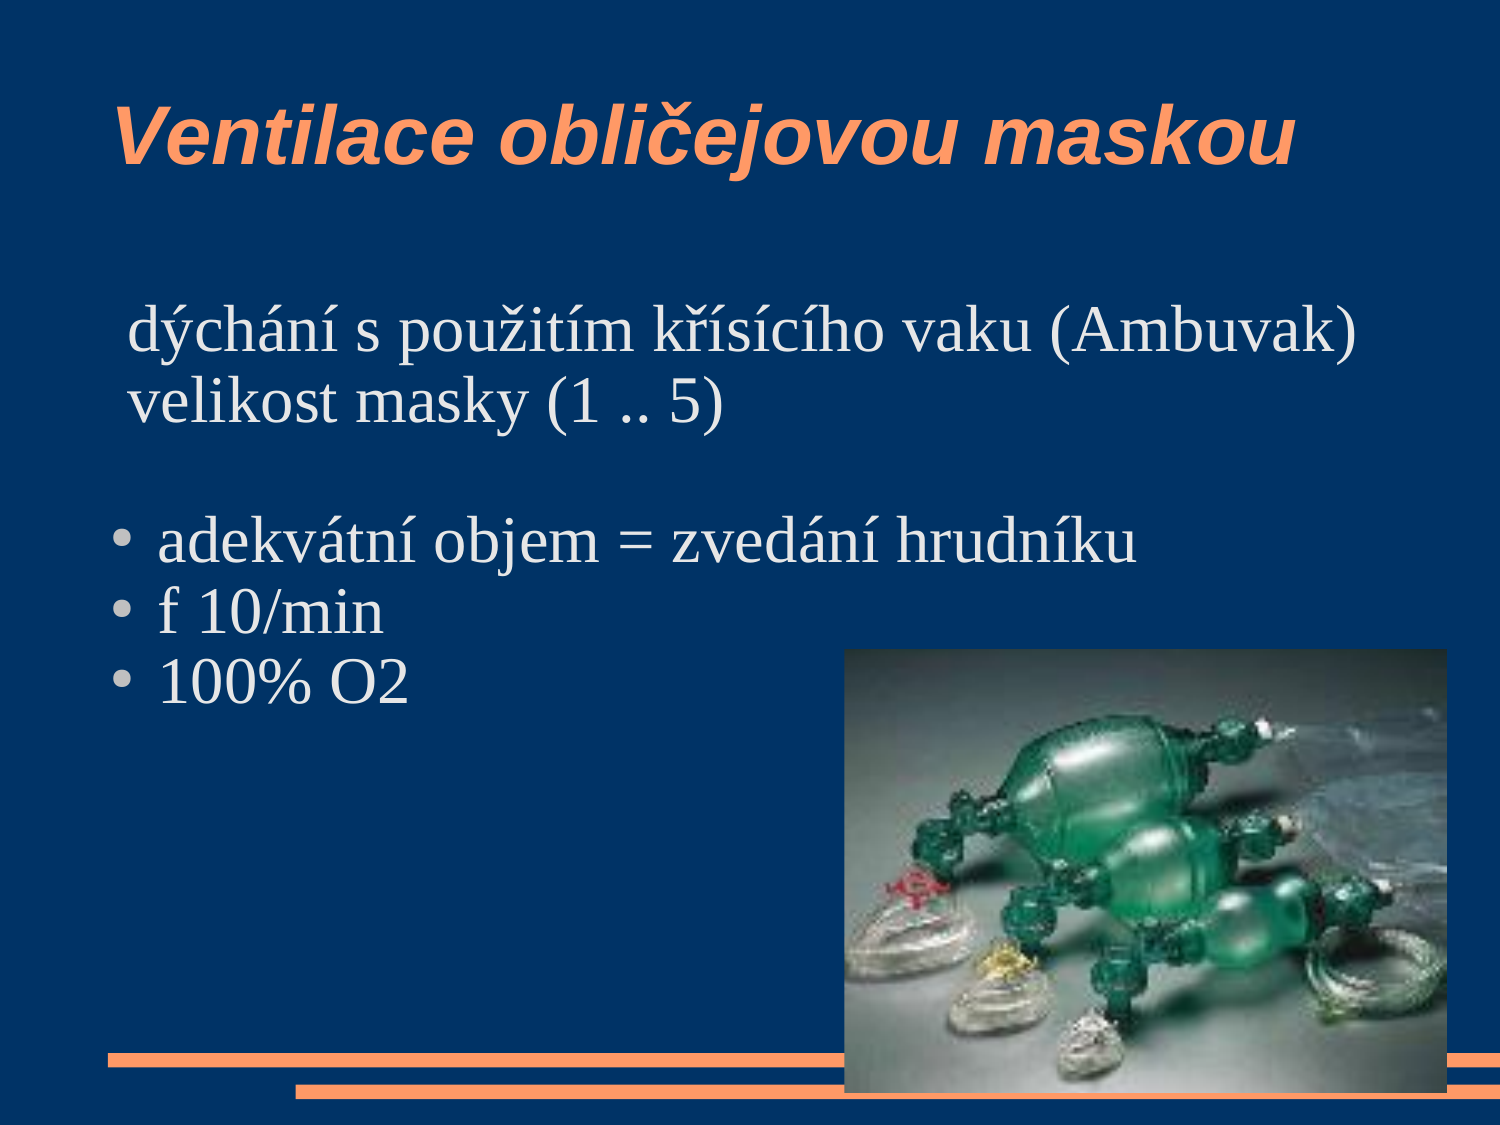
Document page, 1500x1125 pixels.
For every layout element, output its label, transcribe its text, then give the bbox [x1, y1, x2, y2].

title Ventilace obličejovou maskou [110, 41, 1392, 231]
list dýchání s použitím křísícího vaku (Ambuvak) velikost masky (1 .. 5) adekvátní objem = zvedání hrudníku f 10/min 100% O2 [110, 292, 1416, 1072]
picture [844, 649, 1447, 1093]
